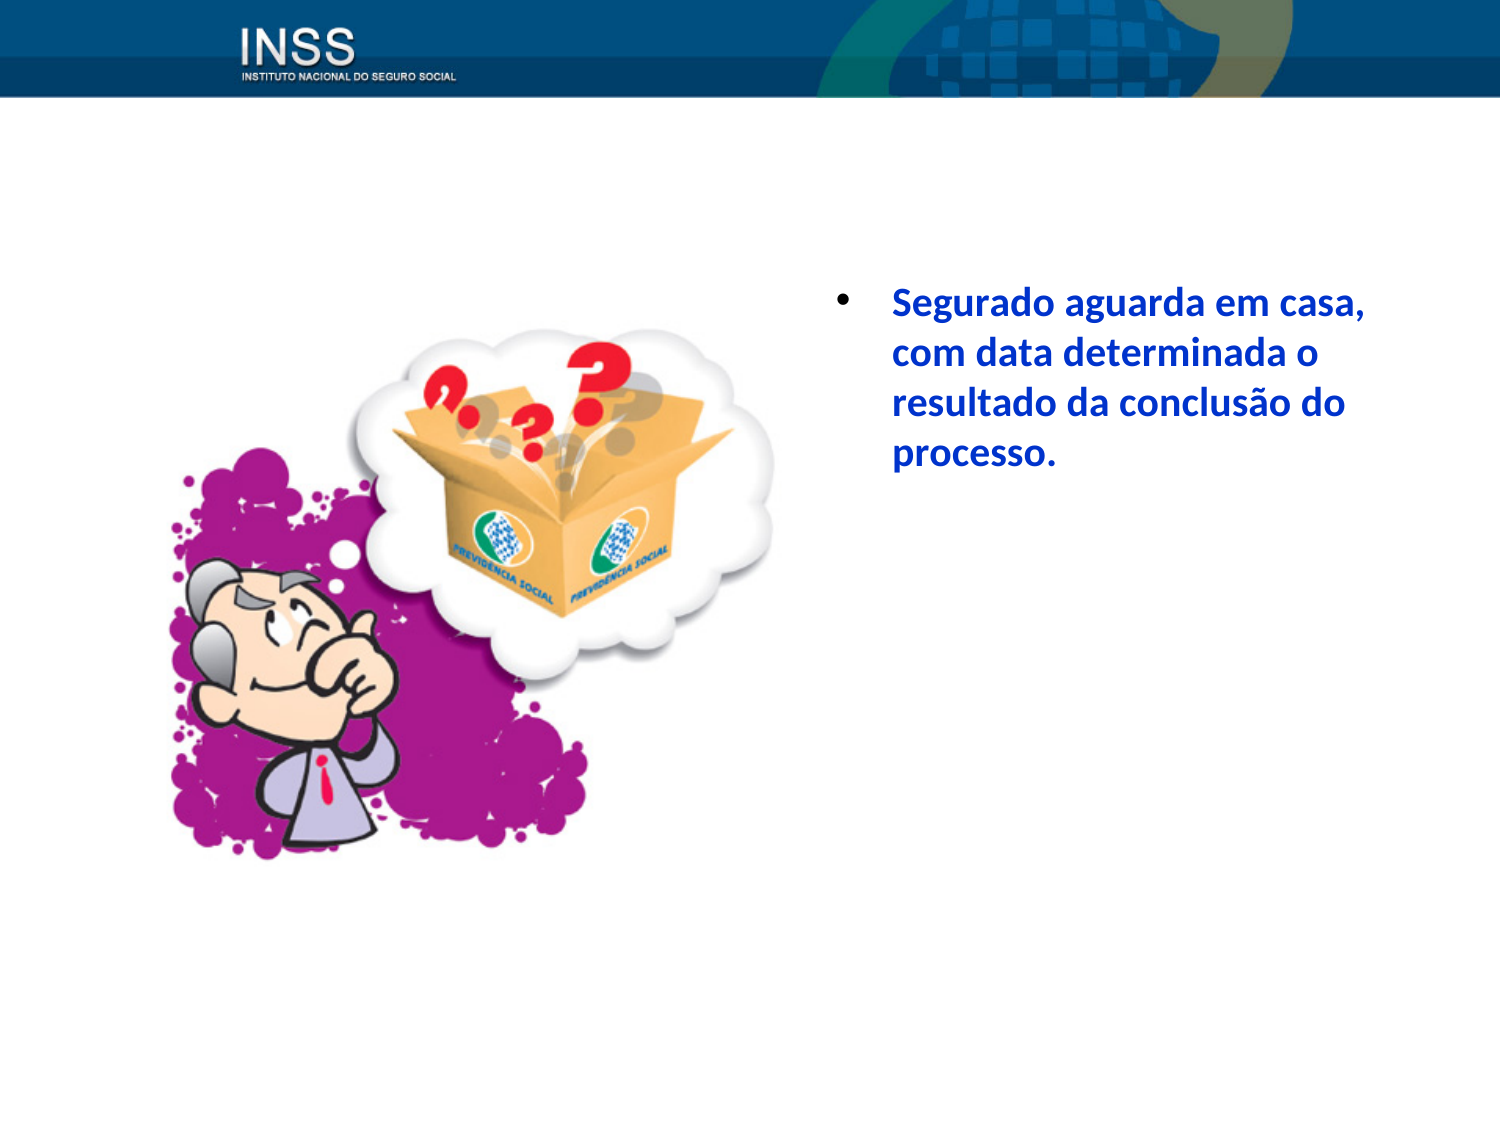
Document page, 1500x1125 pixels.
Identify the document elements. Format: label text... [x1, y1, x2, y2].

list Segurado aguarda em casa, com data determinada o resultado da conclusão do processo. [820, 267, 1427, 894]
picture [0, 0, 1500, 98]
picture [123, 302, 786, 868]
